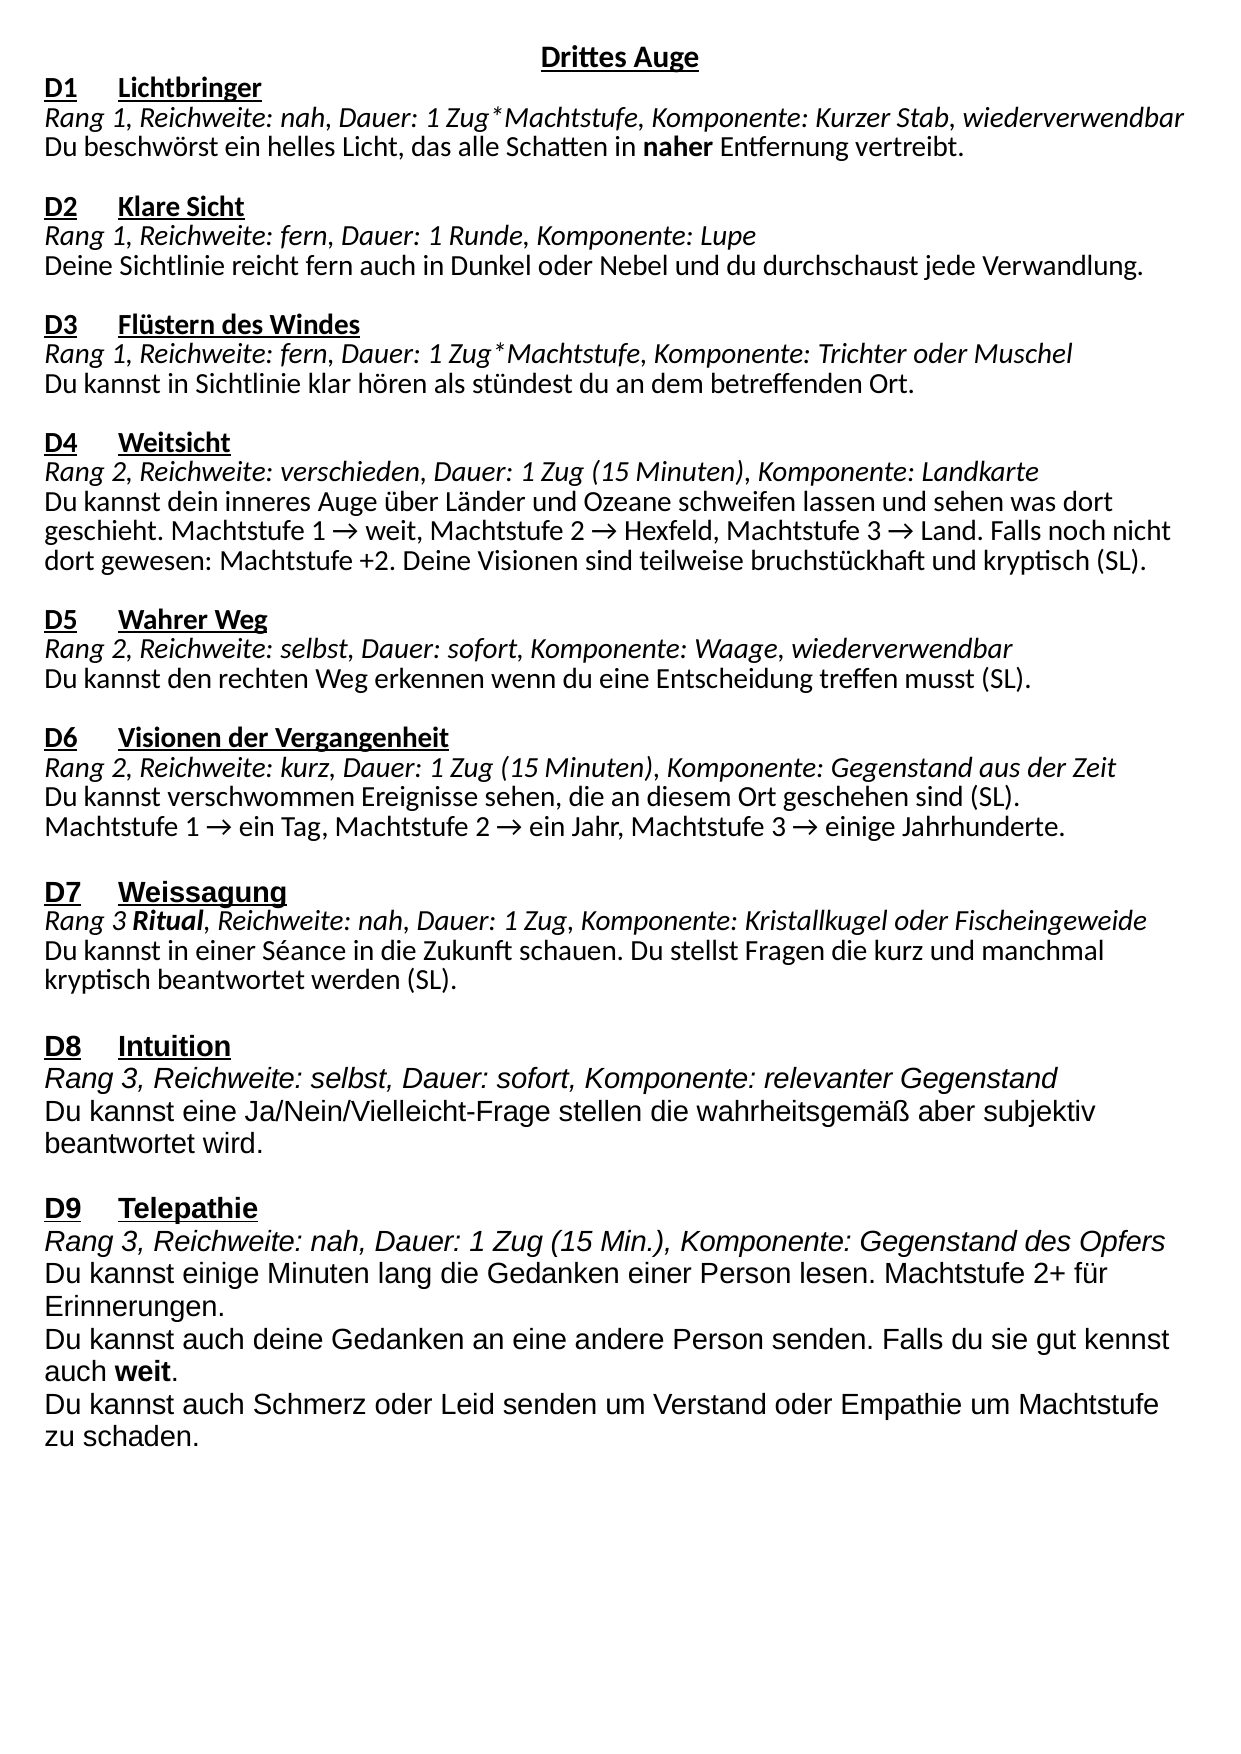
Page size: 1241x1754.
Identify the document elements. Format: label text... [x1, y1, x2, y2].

text_box Drittes Auge D1 Lichtbringer Rang 1, Reichweite: nah, Dauer: 1 Zug*Machtstufe, Komponente: Kurzer Stab, wiederverwendbar Du beschwörst ein helles Licht, das alle Schatten in naher Entfernung vertreibt. D2 Klare Sicht Rang 1, Reichweite: fern, Dauer: 1 Runde, Komponente: Lupe Deine Sichtlinie reicht fern auch in Dunkel oder Nebel und du durchschaust jede Verwandlung. D3 Flüstern des Windes Rang 1, Reichweite: fern, Dauer: 1 Zug*Machtstufe, Komponente: Trichter oder Muschel Du kannst in Sichtlinie klar hören als stündest du an dem betreffenden Ort. D4 Weitsicht Rang 2, Reichweite: verschieden, Dauer: 1 Zug (15 Minuten), Komponente: Landkarte Du kannst dein inneres Auge über Länder und Ozeane schweifen lassen und sehen was dort geschieht. Machtstufe 1 → weit, Machtstufe 2 → Hexfeld, Machtstufe 3 → Land. Falls noch nicht dort gewesen: Machtstufe +2. Deine Visionen sind teilweise bruchstückhaft und kryptisch (SL). D5 Wahrer Weg Rang 2, Reichweite: selbst, Dauer: sofort, Komponente: Waage, wiederverwendbar Du kannst den rechten Weg erkennen wenn du eine Entscheidung treffen musst (SL). D6 Visionen der Vergangenheit Rang 2, Reichweite: kurz, Dauer: 1 Zug (15 Minuten), Komponente: Gegenstand aus der Zeit Du kannst verschwommen Ereignisse sehen, die an diesem Ort geschehen sind (SL). Machtstufe 1 → ein Tag, Machtstufe 2 → ein Jahr, Machtstufe 3 → einige Jahrhunderte. D7 Weissagung Rang 3 Ritual, Reichweite: nah, Dauer: 1 Zug, Komponente: Kristallkugel oder Fischeingeweide Du kannst in einer Séance in die Zukunft schauen. Du stellst Fragen die kurz und manchmal kryptisch beantwortet werden (SL). D8 Intuition Rang 3, Reichweite: selbst, Dauer: sofort, Komponente: relevanter Gegenstand Du kannst eine Ja/Nein/Vielleicht-Frage stellen die wahrheitsgemäß aber subjektiv beantwortet wird. D9 Telepathie Rang 3, Reichweite: nah, Dauer: 1 Zug (15 Min.), Komponente: Gegenstand des Opfers Du kannst einige Minuten lang die Gedanken einer Person lesen. Machtstufe 2+ für Erinnerungen. Du kannst auch deine Gedanken an eine andere Person senden. Falls du sie gut kennst auch weit. Du kannst auch Schmerz oder Leid senden um Verstand oder Empathie um Machtstufe zu schaden. [29, 36, 1211, 1716]
